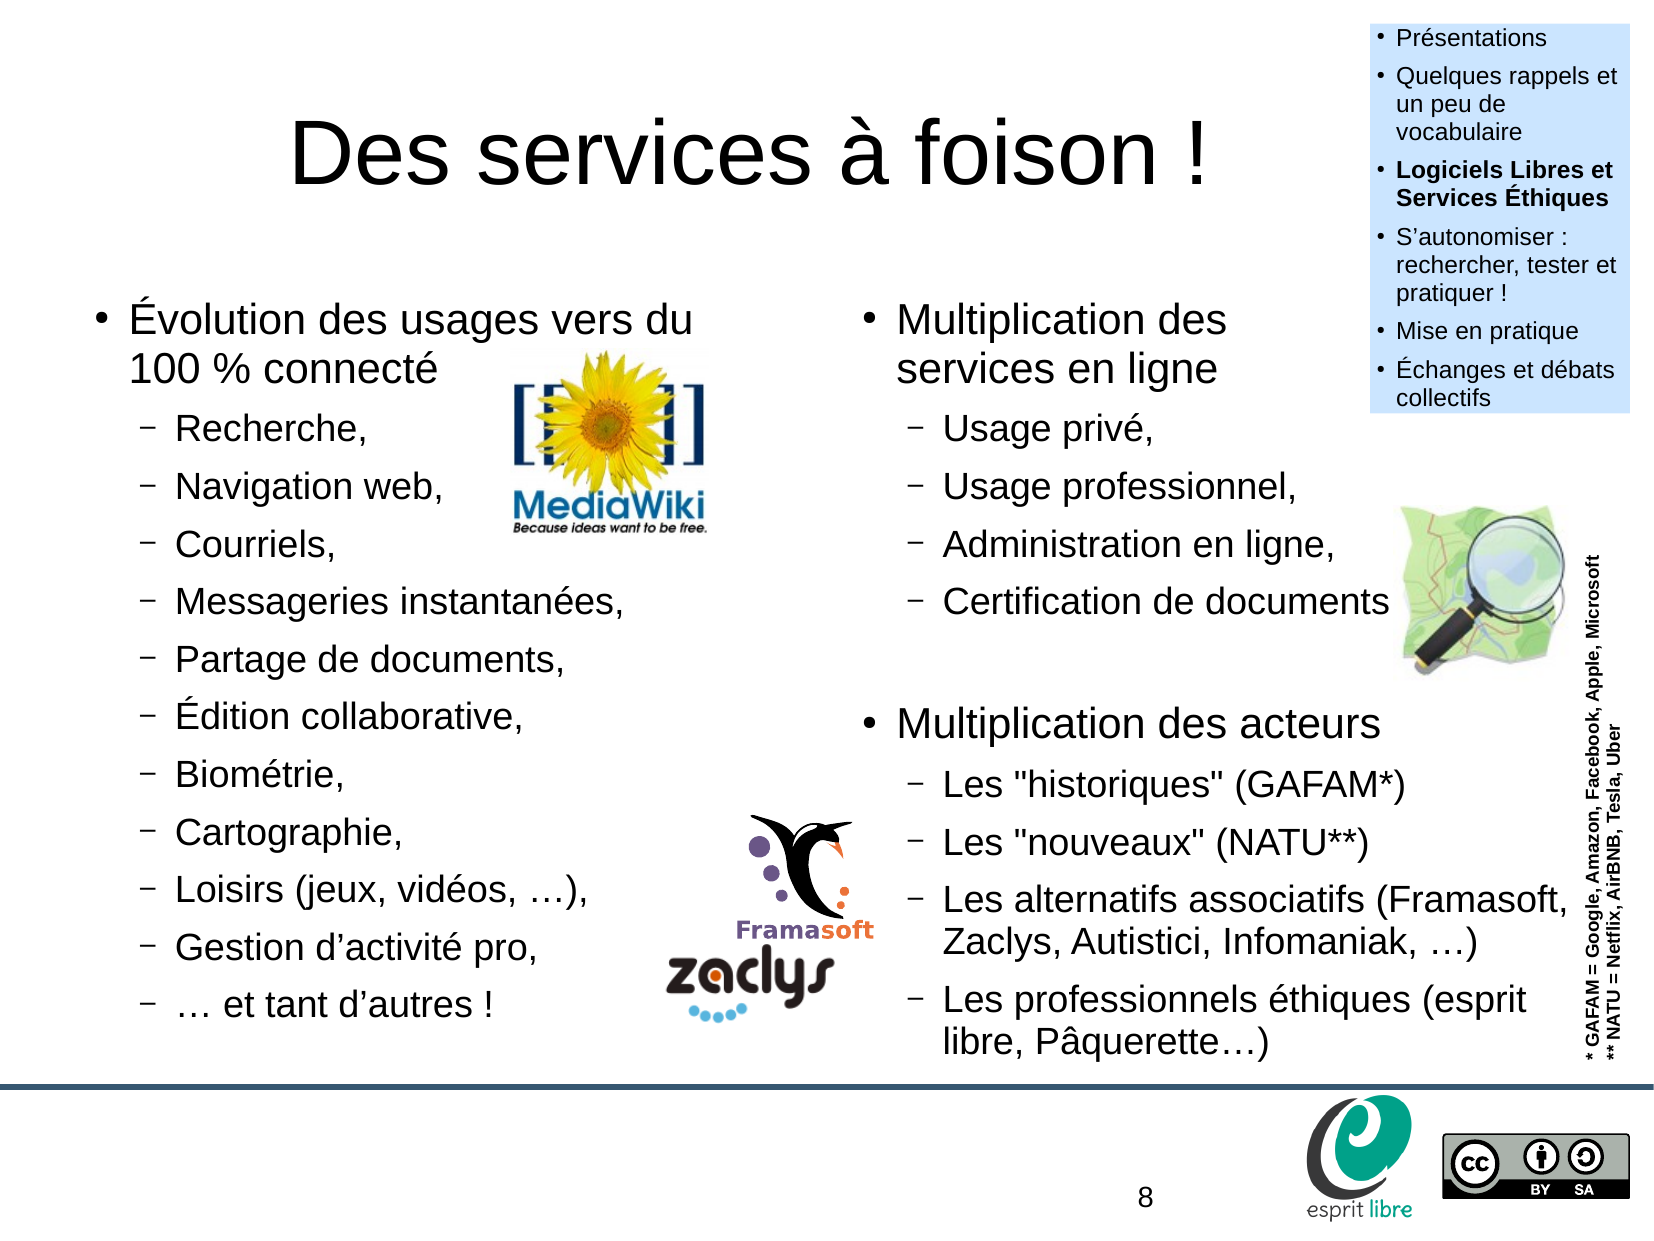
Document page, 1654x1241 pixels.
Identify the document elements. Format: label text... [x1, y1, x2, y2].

picture [649, 803, 880, 1025]
picture [1393, 505, 1573, 686]
picture [1293, 1092, 1424, 1223]
title Des services à foison ! [5, 49, 1370, 257]
list Évolution des usages vers du 100 % connecté Recherche, Navigation web, Courriels, Messageries instantanées, Partage de documents, Édition collaborative, Biométrie, Cartographie, Loisirs (jeux, vidéos, …), Gestion d’activité pro, … et tant d’autres ! [82, 295, 745, 1028]
list Présentations Quelques rappels et un peu de vocabulaire Logiciels Libres et Services Éthiques S’autonomiser : rechercher, tester et pratiquer ! Mise en pratique Échanges et débats collectifs [1370, 23, 1630, 414]
list Multiplication des services en ligne Usage privé, Usage professionnel, Administration en ligne, Certification de documents… Multiplication des acteurs Les "historiques" (GAFAM*) Les "nouveaux" (NATU**) Les alternatifs associatifs (Framasoft, Zaclys, Autistici, Infomaniak, …) Les professionnels éthiques (esprit libre, Pâquerette…) [850, 295, 1595, 1063]
text_box * GAFAM = Google, Amazon, Facebook, Apple, Microsoft ** NATU = Netflix, AirBNB, Tesla, Uber [1574, 439, 1636, 1111]
